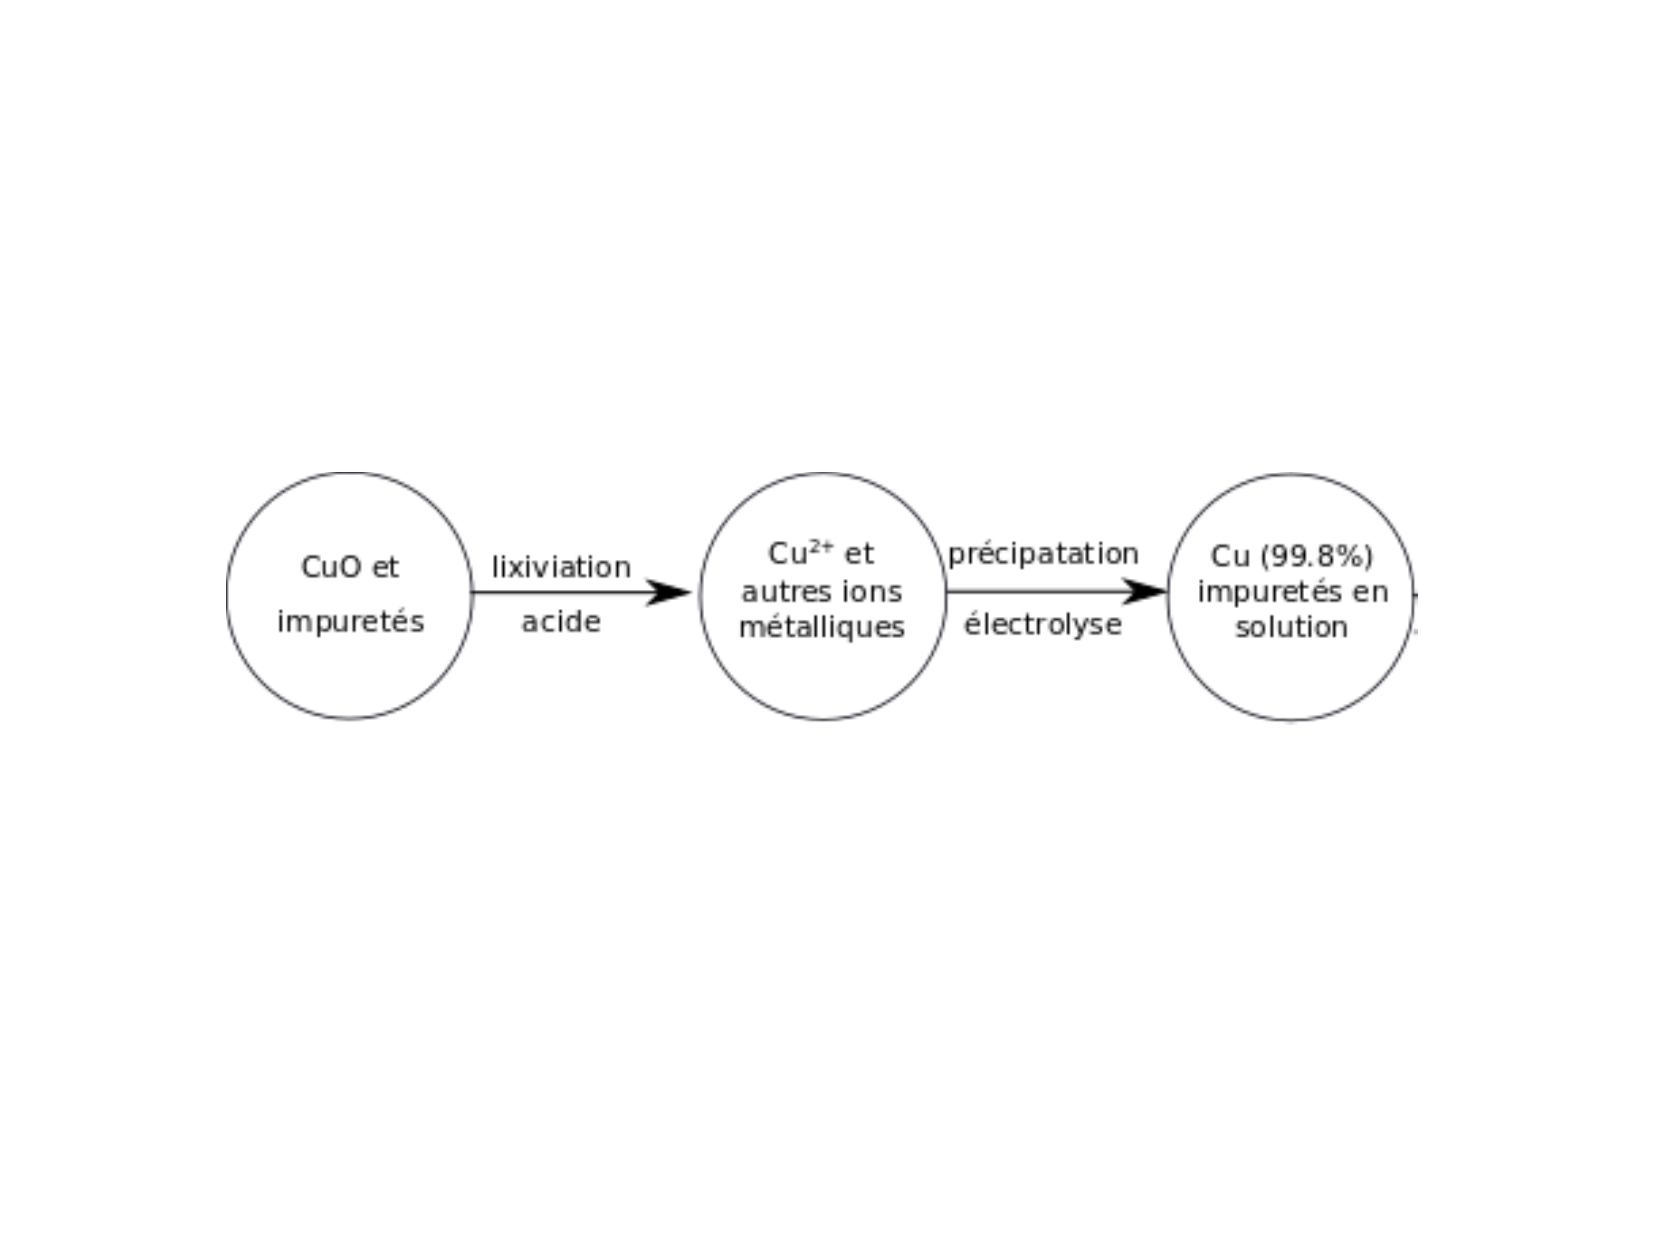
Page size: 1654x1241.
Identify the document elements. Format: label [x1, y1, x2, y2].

picture [226, 472, 1418, 725]
